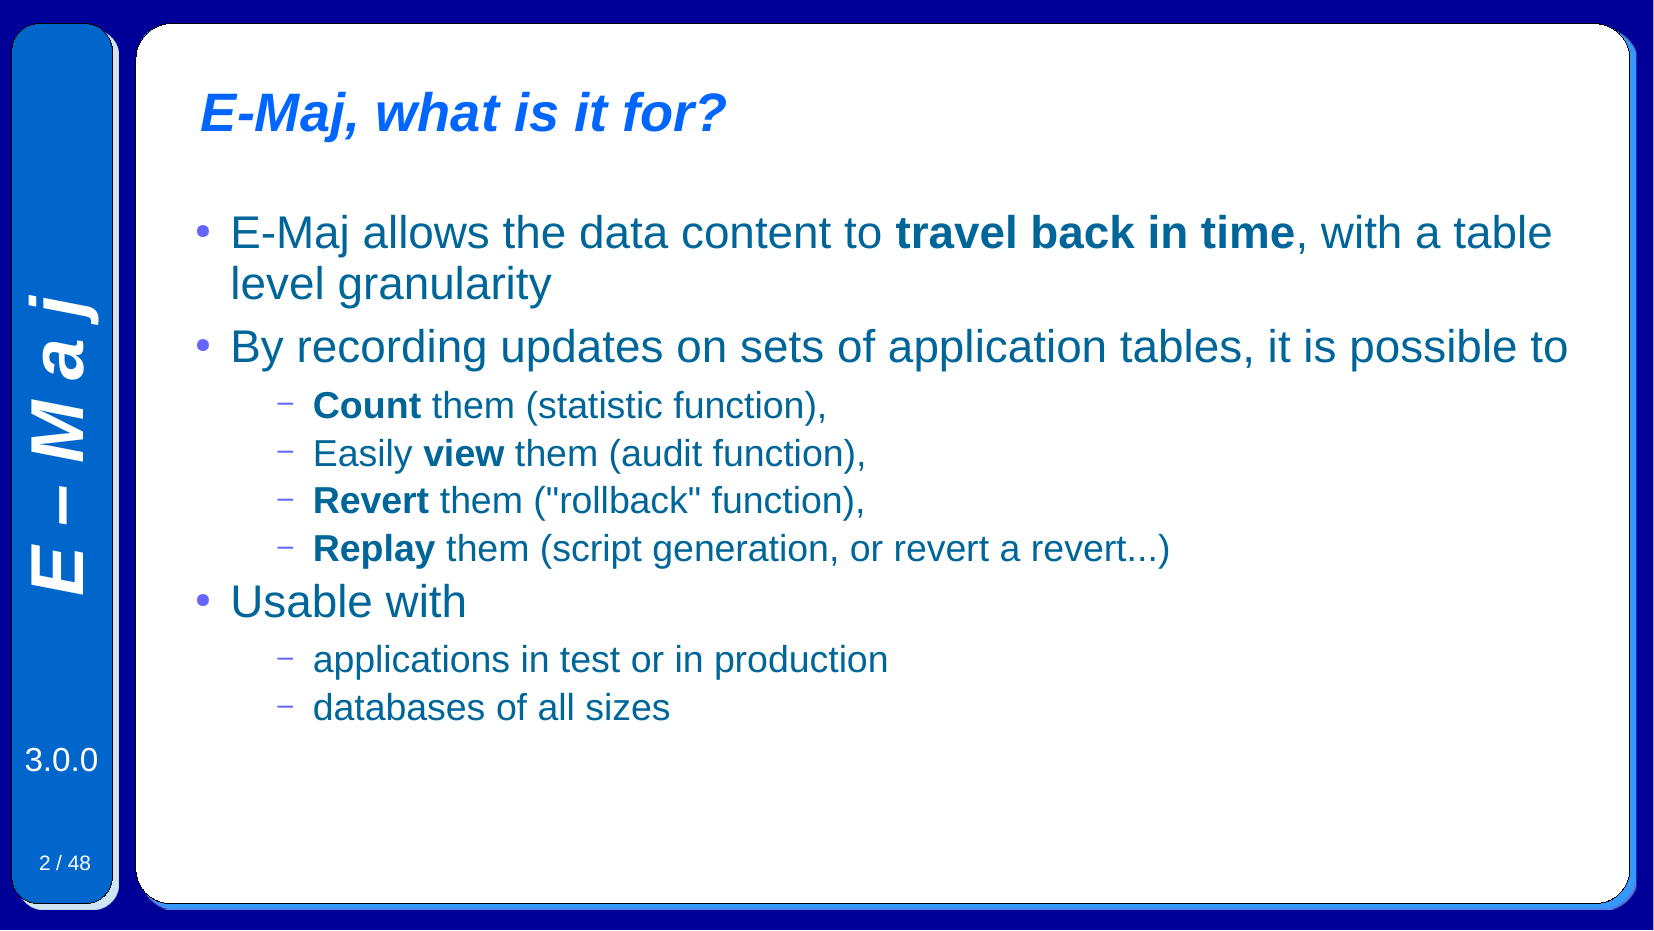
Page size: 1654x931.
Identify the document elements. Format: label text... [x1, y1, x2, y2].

title E-Maj, what is it for? [200, 34, 1575, 191]
list E-Maj allows the data content to travel back in time, with a table level granularity By recording updates on sets of application tables, it is possible to Count them (statistic function), Easily view them (audit function), Revert them ("rollback" function), Replay them (script generation, or revert a revert...) Usable with applications in test or in production databases of all sizes [177, 206, 1587, 886]
